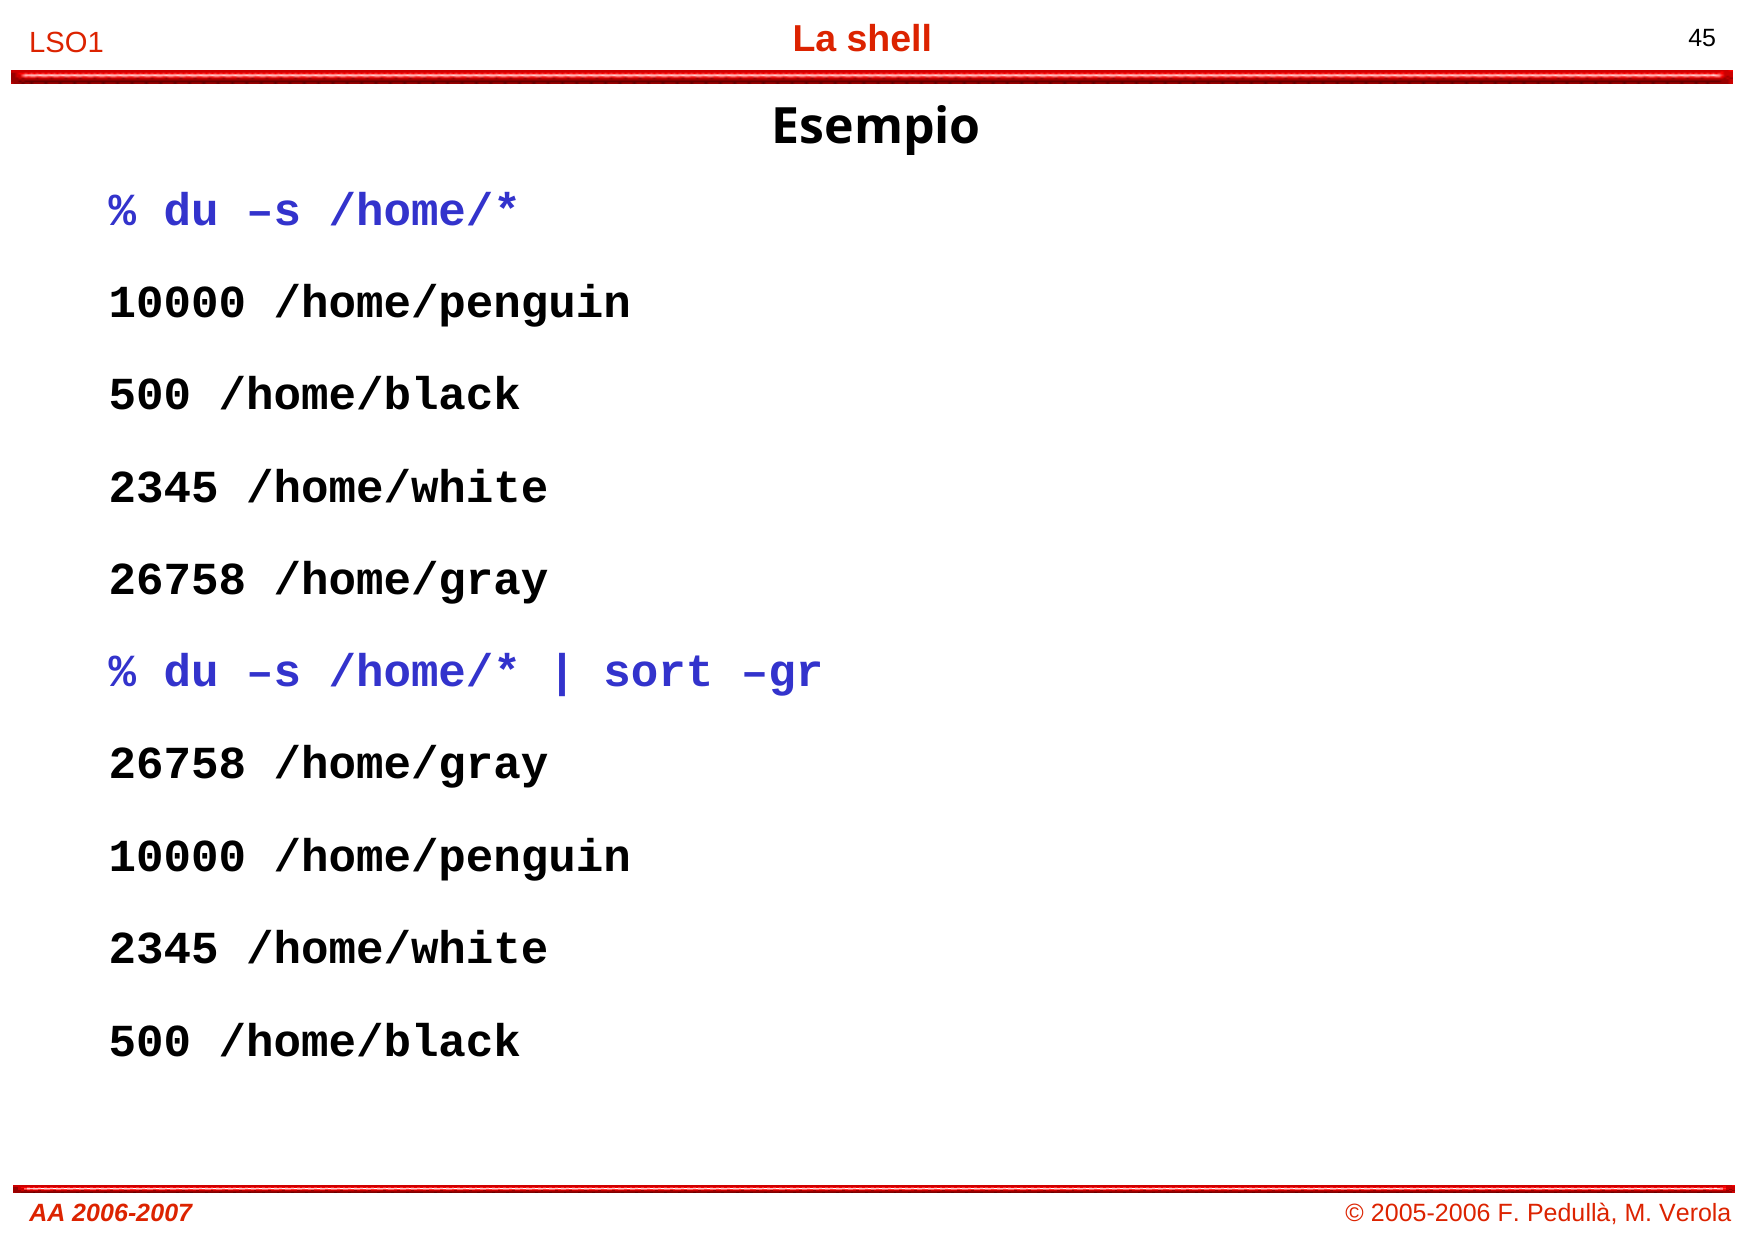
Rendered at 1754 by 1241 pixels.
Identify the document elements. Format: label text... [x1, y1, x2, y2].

picture [13, 1185, 1735, 1193]
list % du –s /home/* 10000 /home/penguin 500 /home/black 2345 /home/white 26758 /home/gray % du –s /home/* | sort –gr 26758 /home/gray 10000 /home/penguin 2345 /home/white 500 /home/black [93, 179, 1636, 1137]
picture [11, 70, 1733, 84]
title Esempio [739, 78, 1014, 174]
